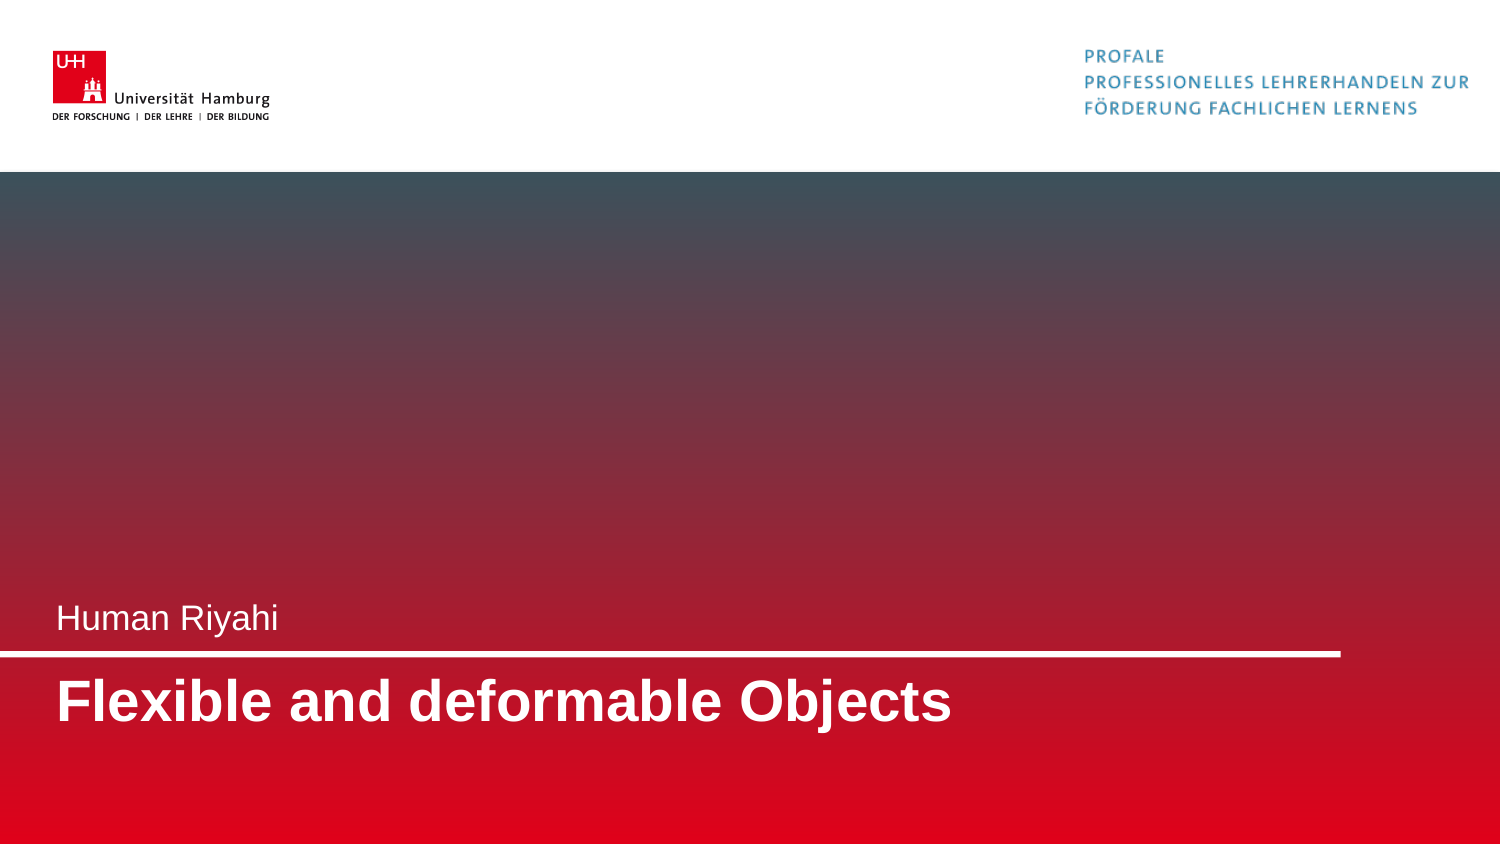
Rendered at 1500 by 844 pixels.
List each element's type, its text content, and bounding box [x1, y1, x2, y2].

picture [1085, 48, 1469, 115]
title Flexible and deformable Objects [41, 655, 1370, 822]
picture [0, 0, 322, 147]
list Human Riyahi [41, 587, 833, 648]
